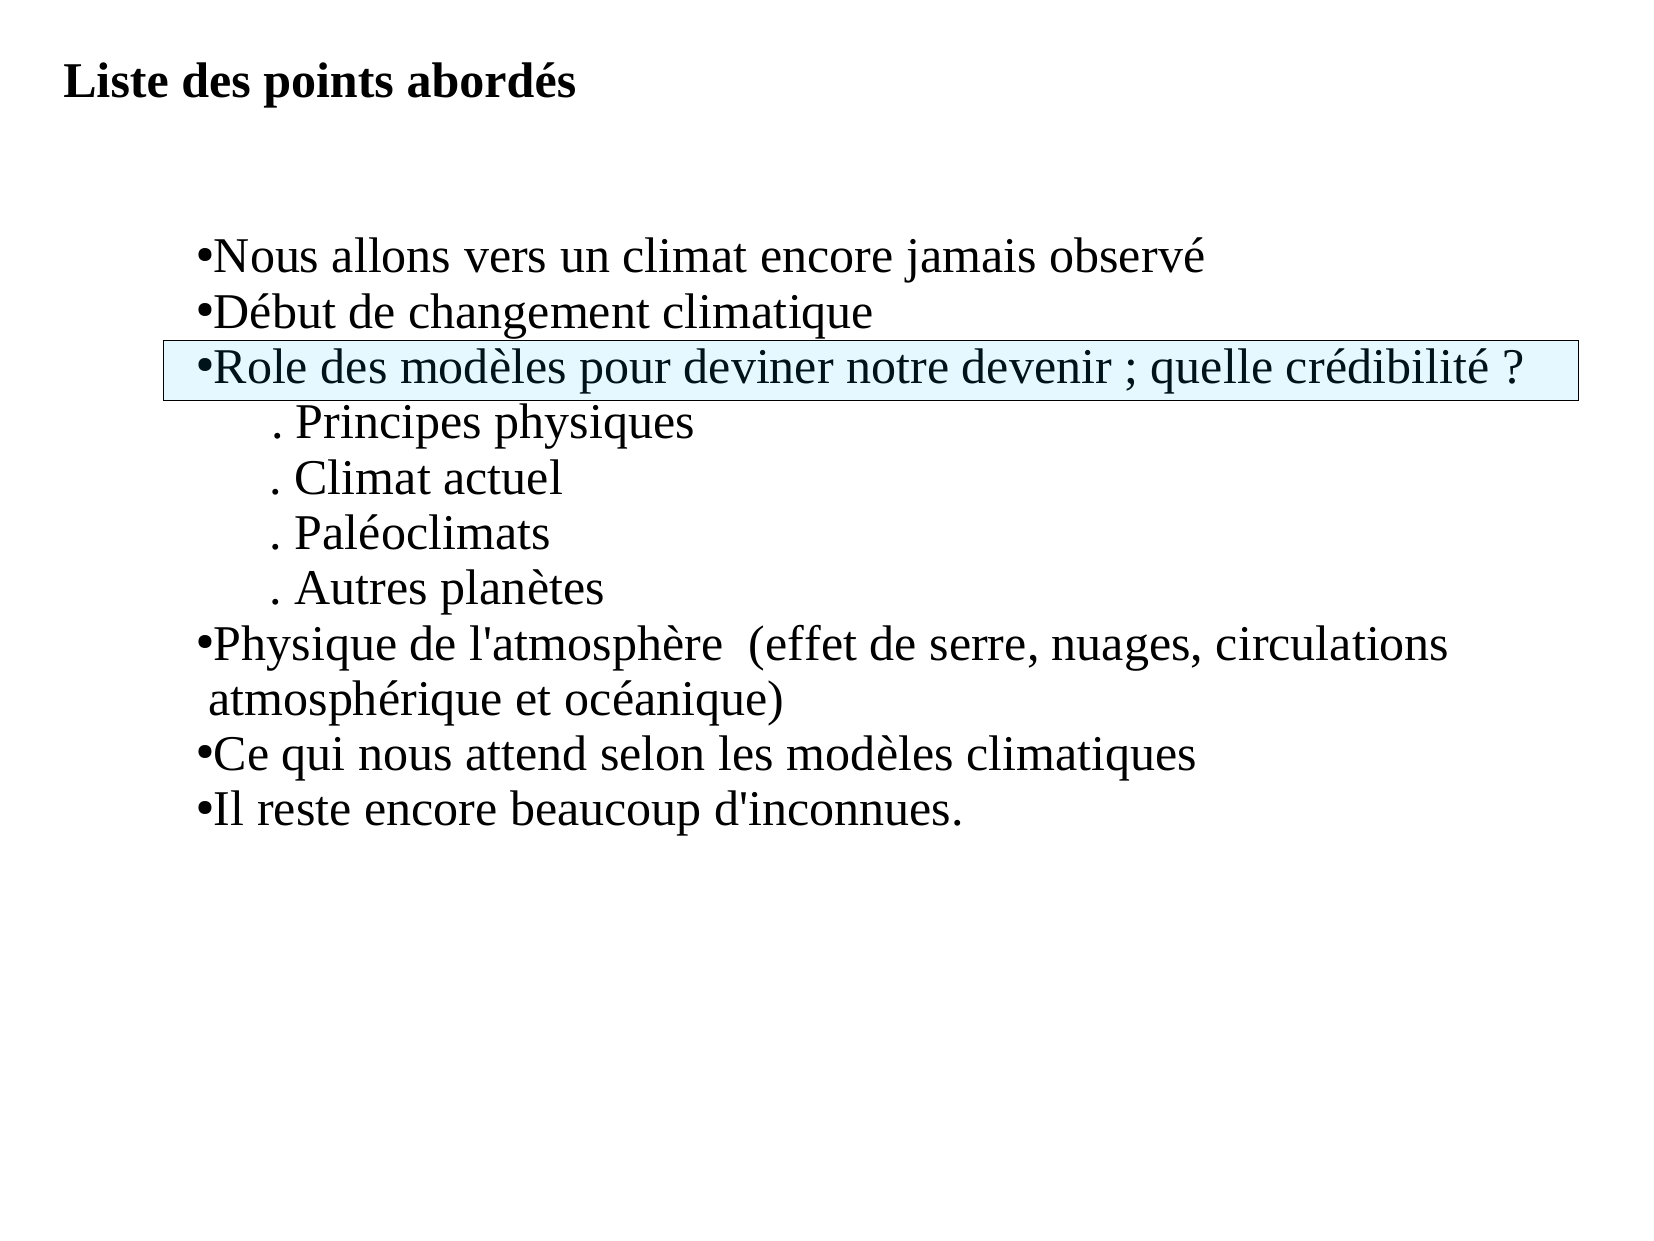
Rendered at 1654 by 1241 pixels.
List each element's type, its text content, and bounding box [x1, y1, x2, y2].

text_box Nous allons vers un climat encore jamais observé Début de changement climatique Role des modèles pour deviner notre devenir ; quelle crédibilité ? . Principes physiques . Climat actuel . Paléoclimats . Autres planètes Physique de l'atmosphère (effet de serre, nuages, circulations atmosphérique et océanique) Ce qui nous attend selon les modèles climatiques Il reste encore beaucoup d'inconnues. [196, 228, 1521, 340]
text_box Liste des points abordés [63, 53, 576, 112]
text_box [163, 340, 1579, 401]
text_box Nous allons vers un climat encore jamais observé Début de changement climatique Role des modèles pour deviner notre devenir ; quelle crédibilité ? . Principes physiques . Climat actuel . Paléoclimats . Autres planètes Physique de l'atmosphère (effet de serre, nuages, circulations atmosphérique et océanique) Ce qui nous attend selon les modèles climatiques Il reste encore beaucoup d'inconnues. [196, 401, 1521, 845]
